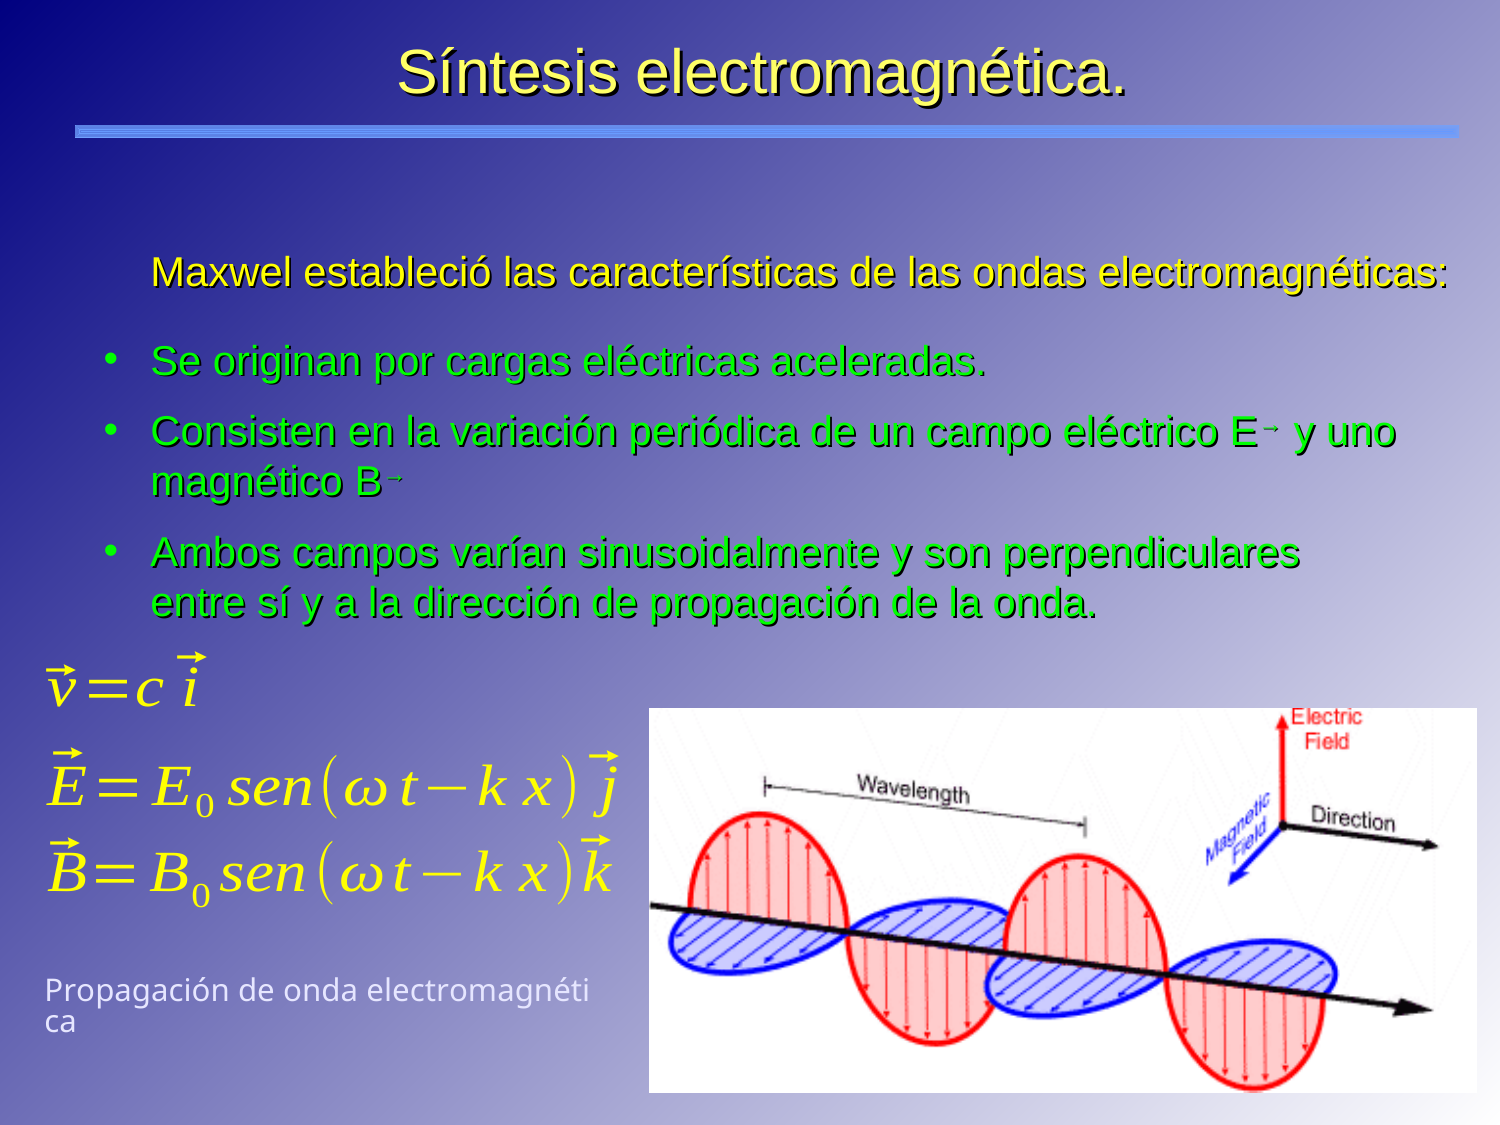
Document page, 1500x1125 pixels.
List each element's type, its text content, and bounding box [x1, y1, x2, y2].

text_box Maxwel estableció las características de las ondas electromagnéticas: [88, 237, 1477, 325]
chart [29, 745, 635, 827]
chart [29, 832, 630, 916]
chart [29, 649, 222, 721]
picture [649, 708, 1477, 1093]
text_box Se originan por cargas eléctricas aceleradas. Consisten en la variación periódica de un campo eléctrico E→ y uno magnético B→ Ambos campos varían sinusoidalmente y son perpendiculares entre sí y a la dirección de propagación de la onda. [88, 325, 1418, 414]
text_box Síntesis electromagnética. [50, 23, 1476, 114]
text_box Propagación de onda electromagnética [29, 962, 621, 1034]
text_box [75, 125, 1460, 138]
